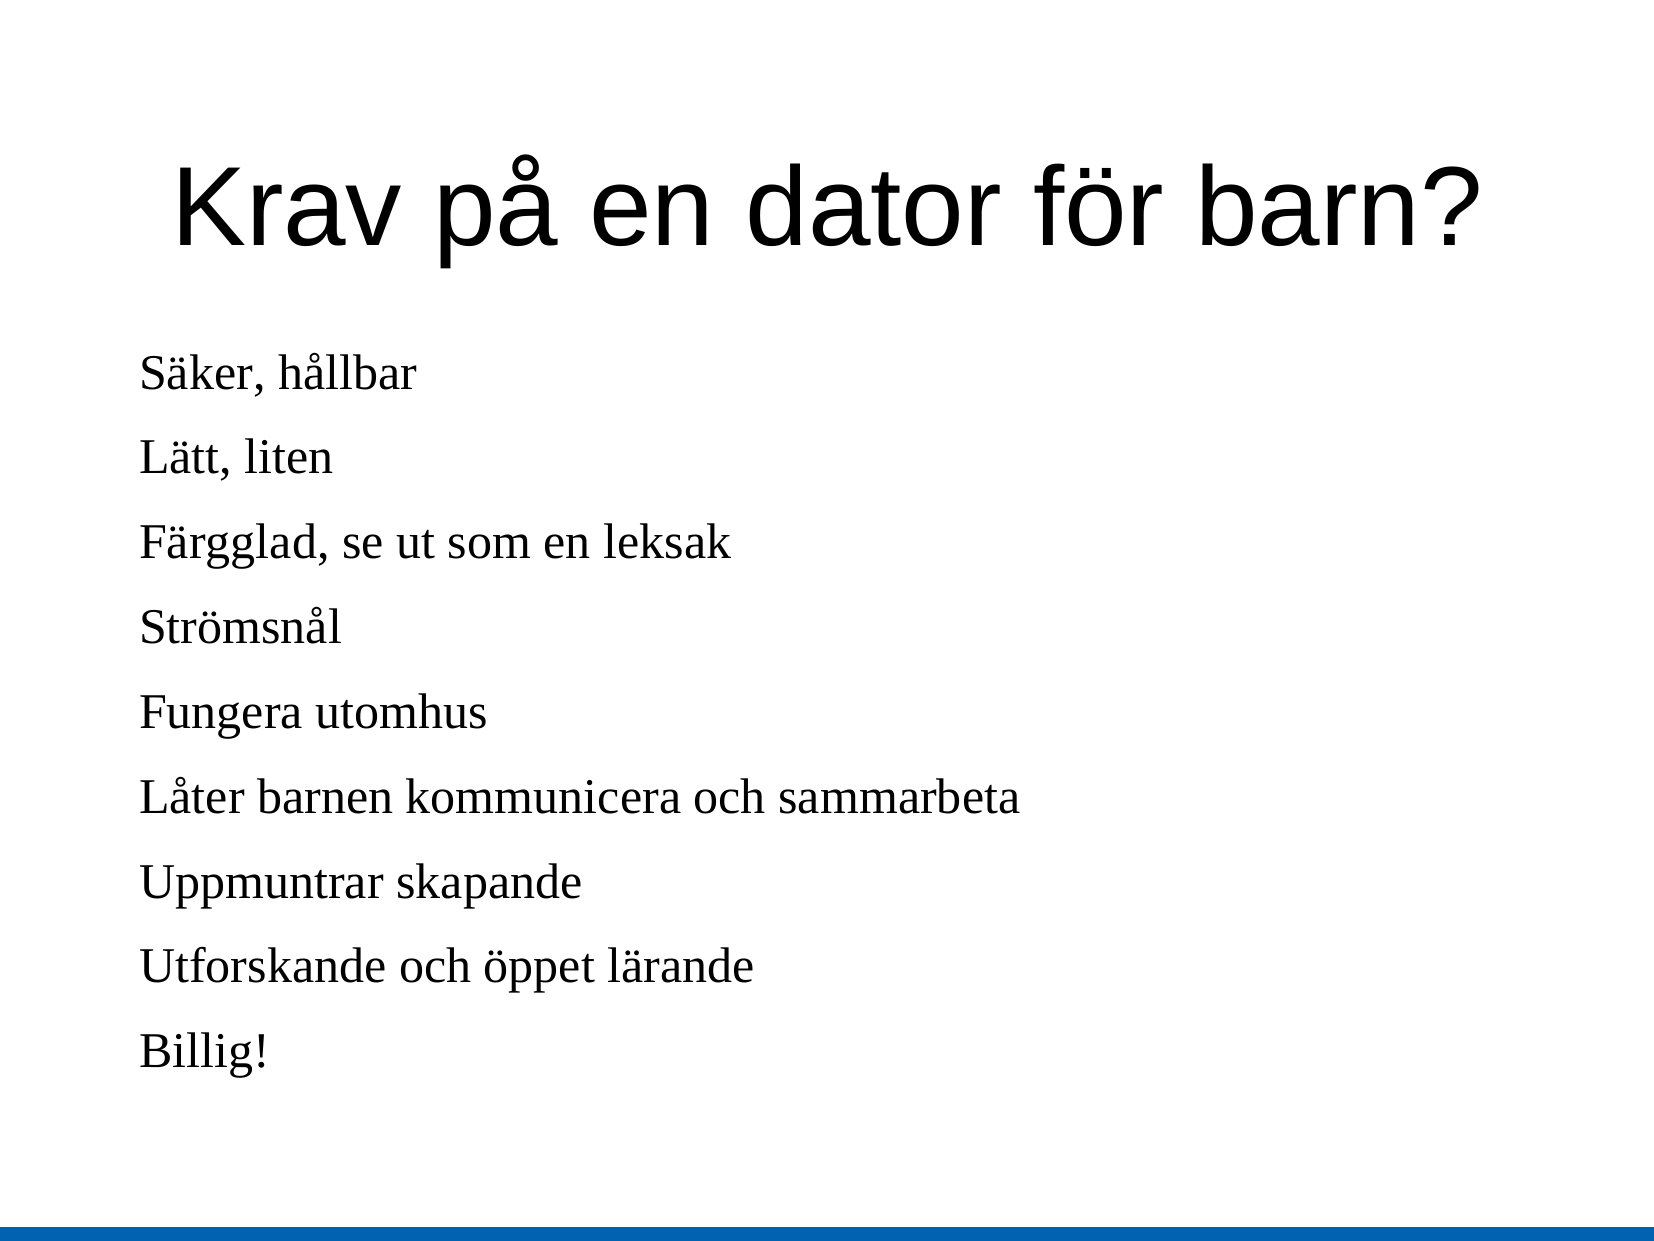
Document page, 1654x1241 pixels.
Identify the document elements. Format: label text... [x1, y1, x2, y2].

title Krav på en dator för barn? [121, 102, 1534, 310]
list Säker, hållbar Lätt, liten Färgglad, se ut som en leksak Strömsnål Fungera utomhus Låter barnen kommunicera och sammarbeta Uppmuntrar skapande Utforskande och öppet lärande Billig! [121, 344, 1534, 1205]
